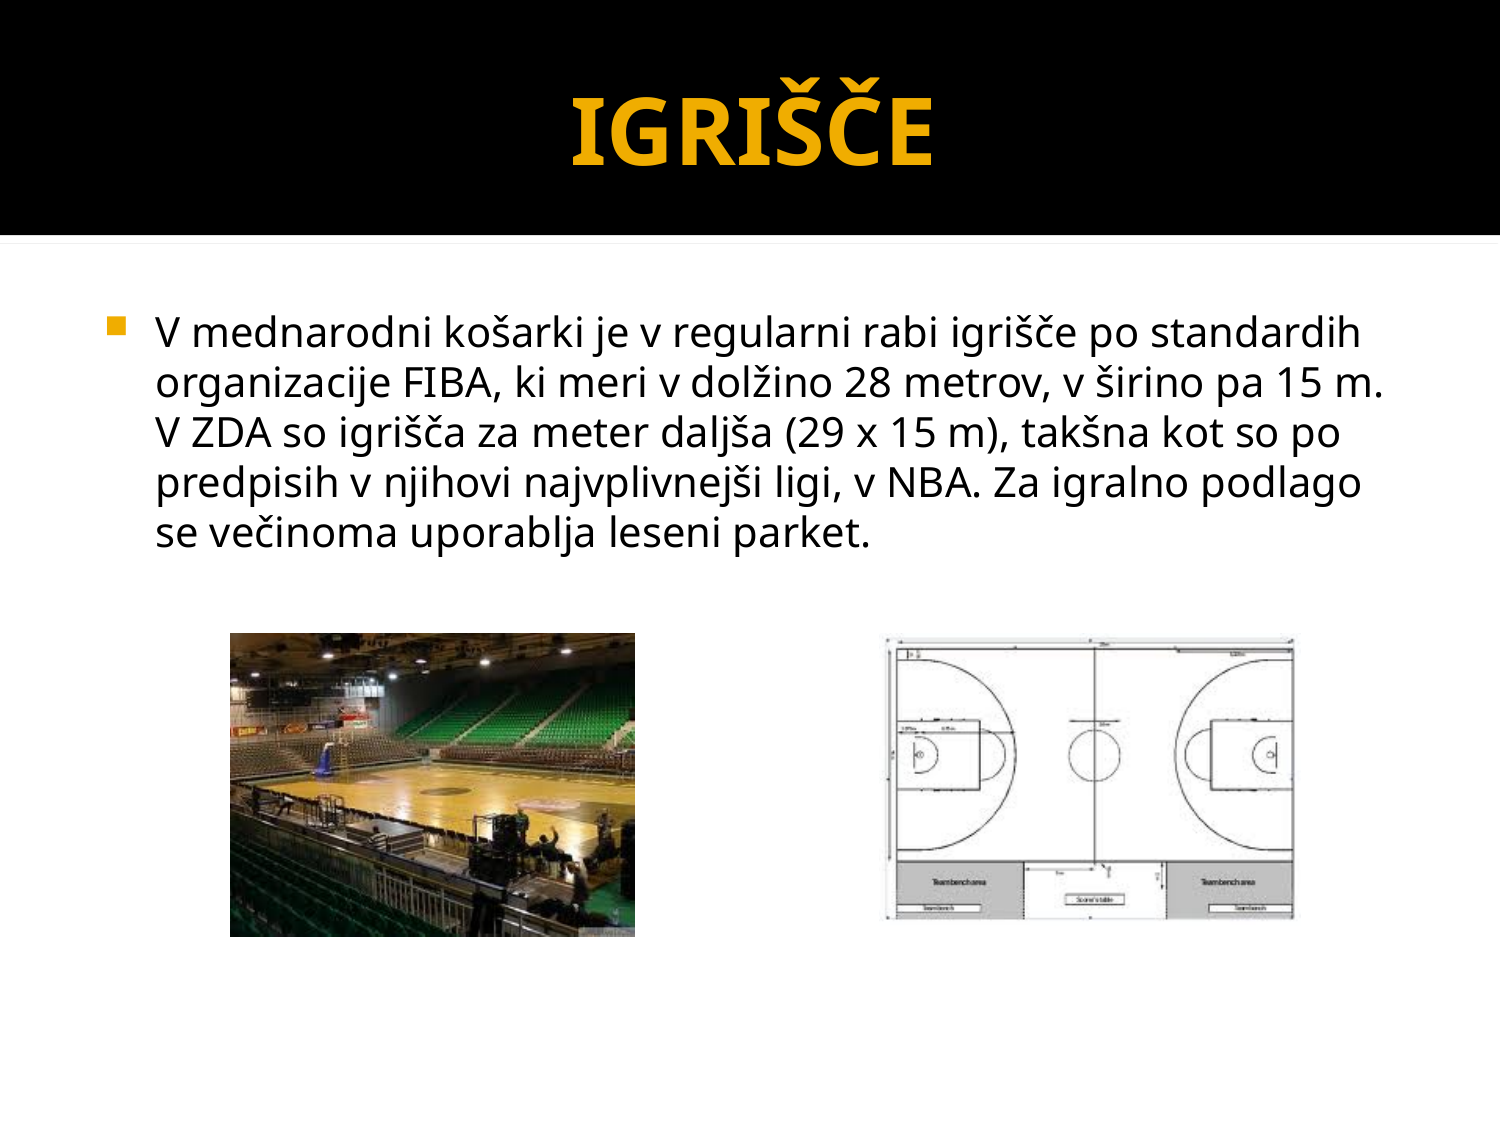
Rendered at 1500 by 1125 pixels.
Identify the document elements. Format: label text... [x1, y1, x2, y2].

list V mednarodni košarki je v regularni rabi igrišče po standardih organizacije FIBA, ki meri v dolžino 28 metrov, v širino pa 15 m. V ZDA so igrišča za meter daljša (29 x 15 m), takšna kot so po predpisih v njihovi najvplivnejši ligi, v NBA. Za igralno podlago se večinoma uporablja leseni parket. [75, 291, 1425, 1050]
picture [230, 633, 635, 937]
title IGRIŠČE [75, 25, 1425, 231]
picture [879, 633, 1301, 926]
